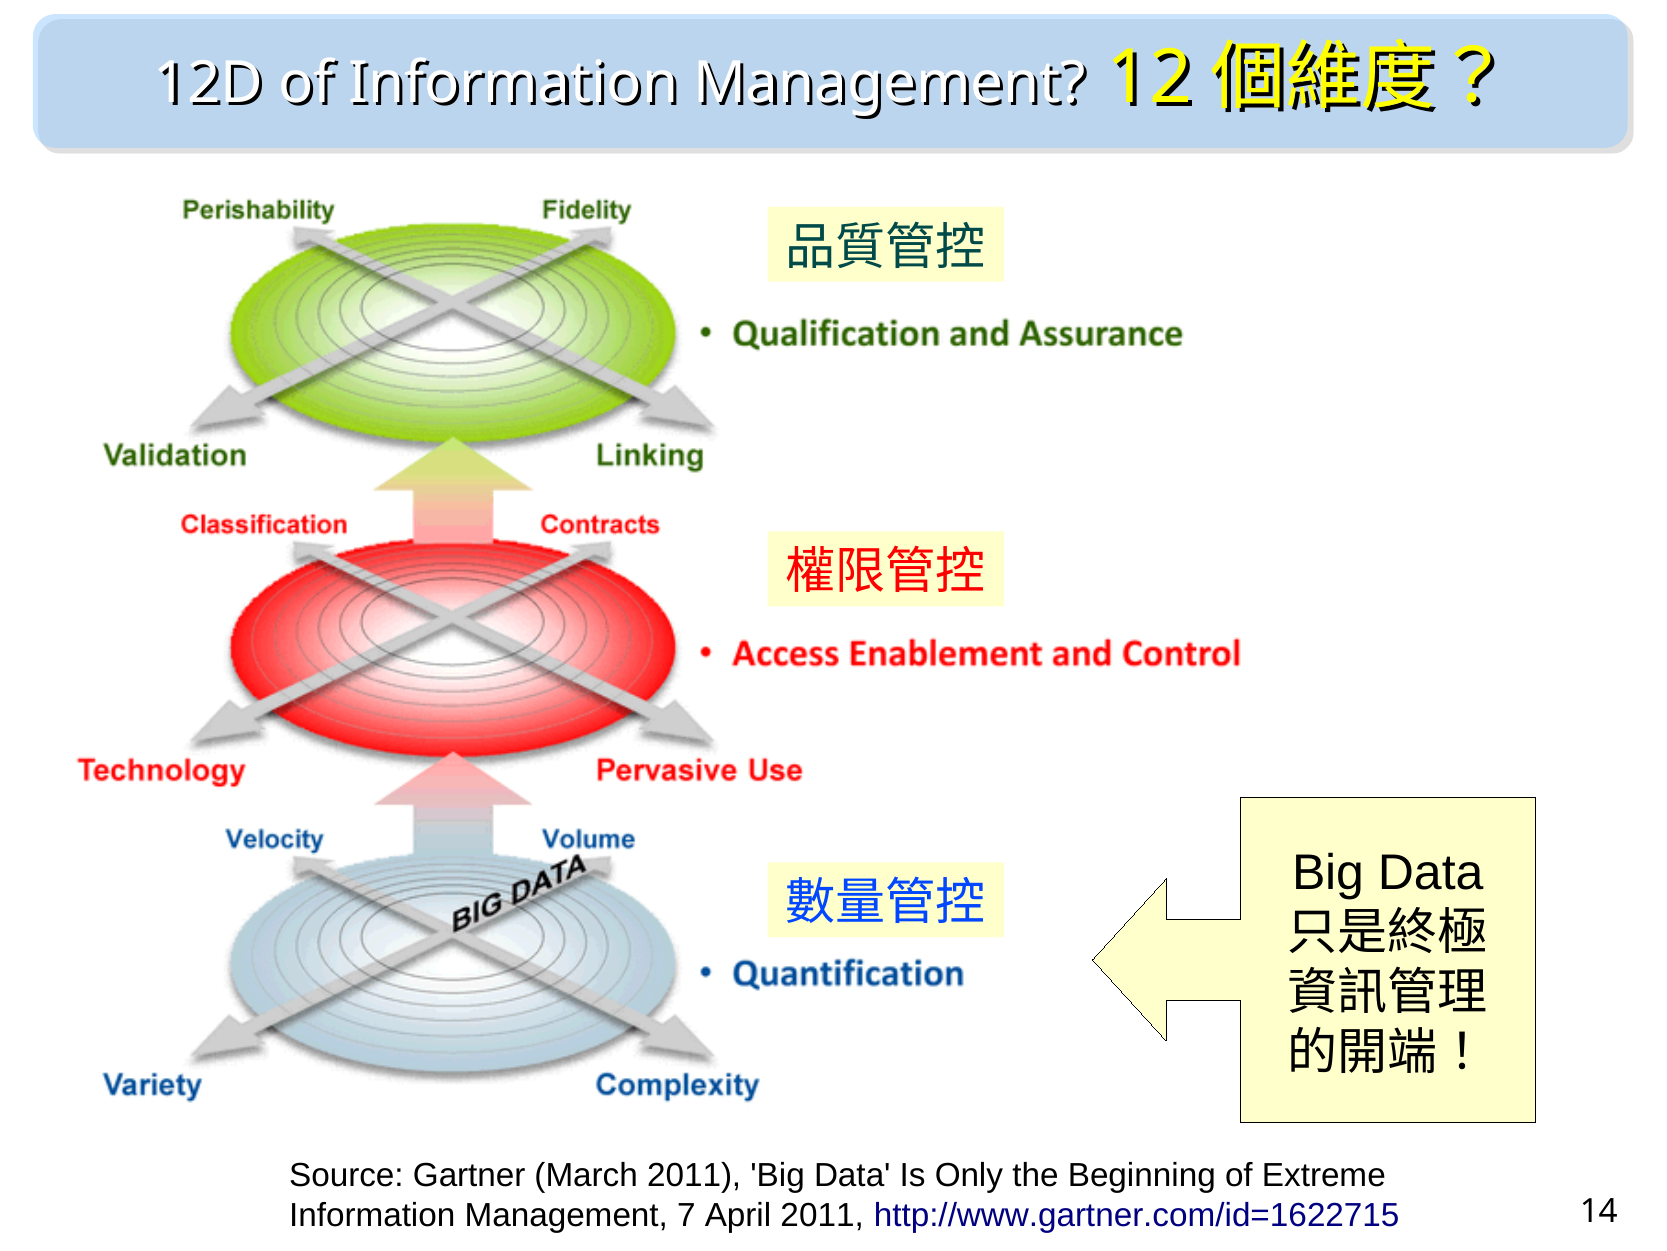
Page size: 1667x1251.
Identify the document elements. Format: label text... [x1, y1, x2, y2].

text_box Source: Gartner (March 2011), 'Big Data' Is Only the Beginning of Extreme Information Management, 7 April 2011, http://www.gartner.com/id=1622715 [274, 1145, 1430, 1241]
text_box 品質管控 [767, 206, 1004, 282]
text_box Big Data 只是終極 資訊管理 的開端！ [1092, 797, 1536, 1123]
picture [57, 177, 1362, 1123]
title 12D of Information Management? 12個維度？ [0, 7, 1665, 148]
text_box 數量管控 [767, 862, 1004, 938]
text_box 權限管控 [767, 531, 1004, 607]
